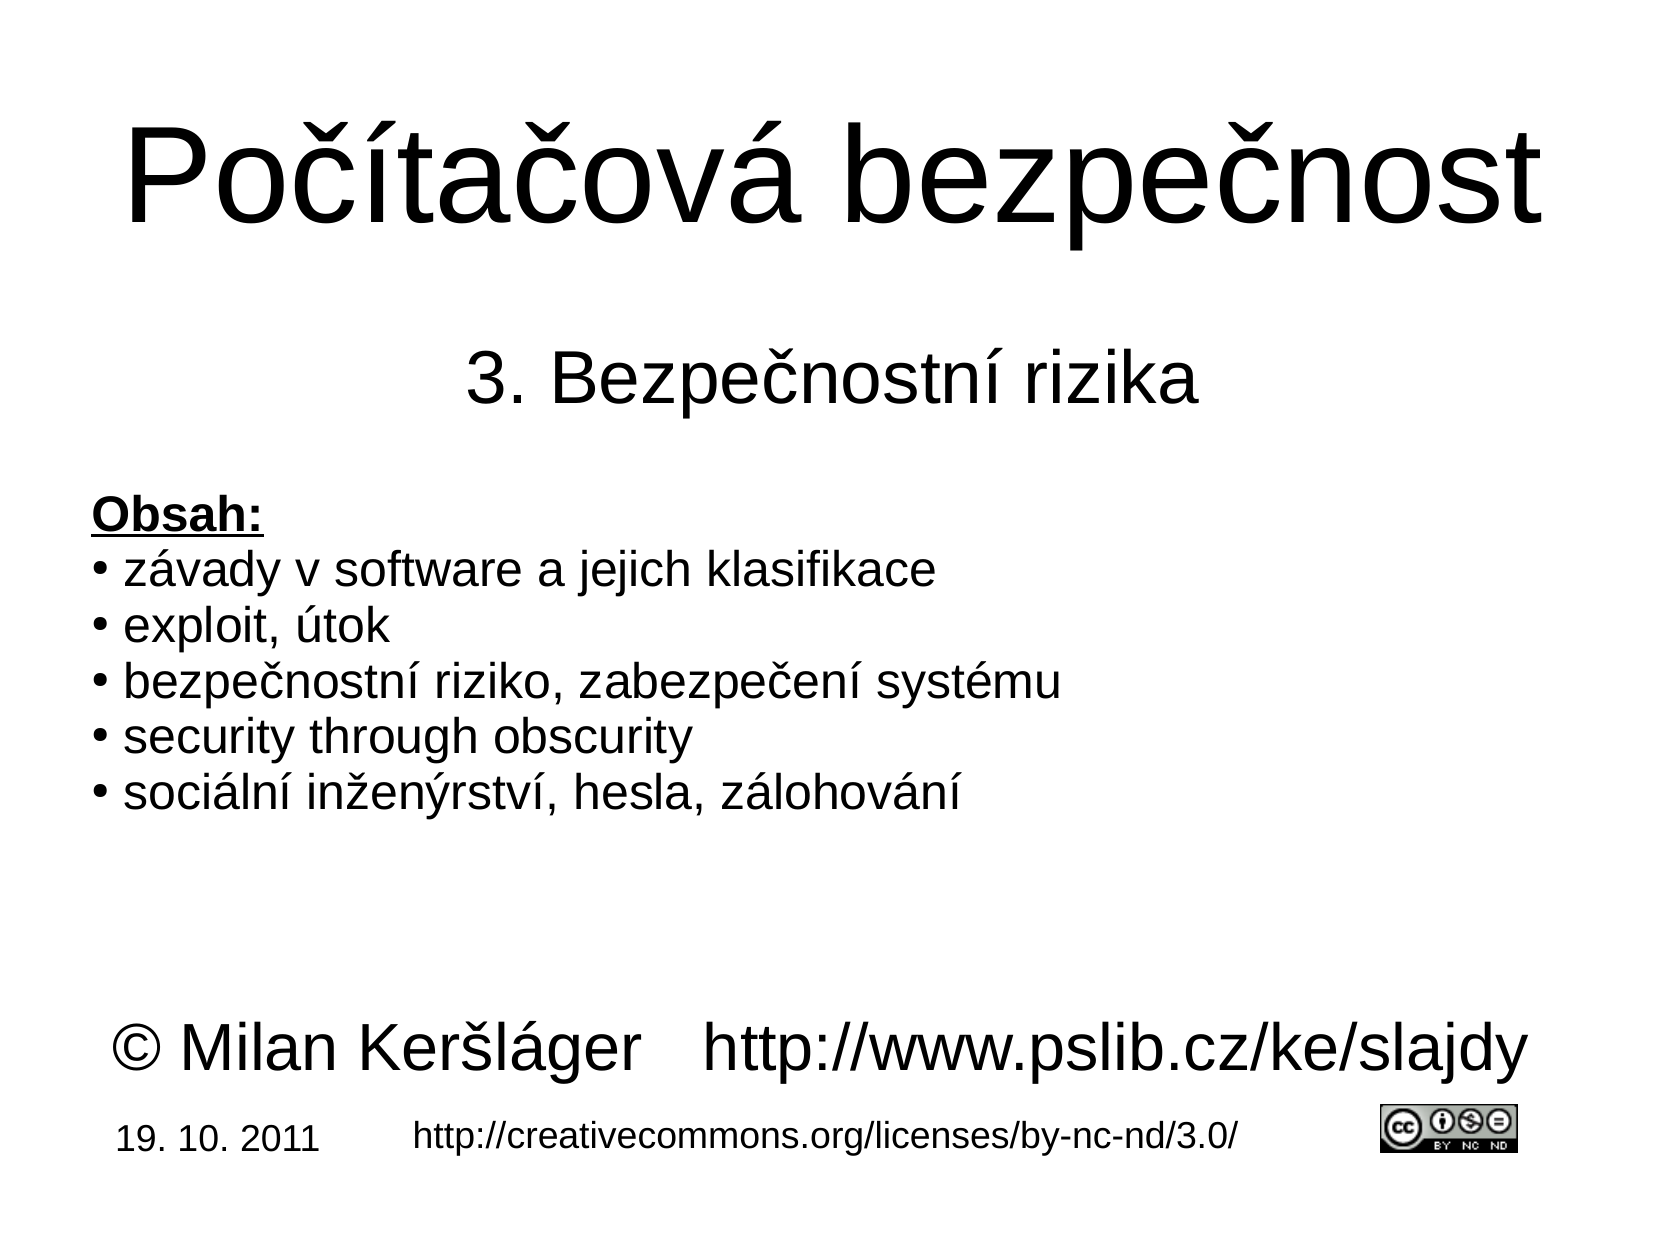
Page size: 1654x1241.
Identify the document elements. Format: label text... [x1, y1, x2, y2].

text_box http://creativecommons.org/licenses/by-nc-nd/3.0/ [339, 1107, 1313, 1165]
text_box Obsah: závady v software a jejich klasifikace exploit, útok bezpečnostní riziko, zabezpečení systému security through obscurity sociální inženýrství, hesla, zálohování [76, 478, 1583, 828]
picture [1380, 1104, 1518, 1153]
list © Milan Keršláger http://www.pslib.cz/ke/slajdy [76, 1009, 1565, 1087]
title Počítačová bezpečnost 3. Bezpečnostní rizika [88, 56, 1577, 461]
text_box 19.10.2011 [100, 1110, 337, 1168]
